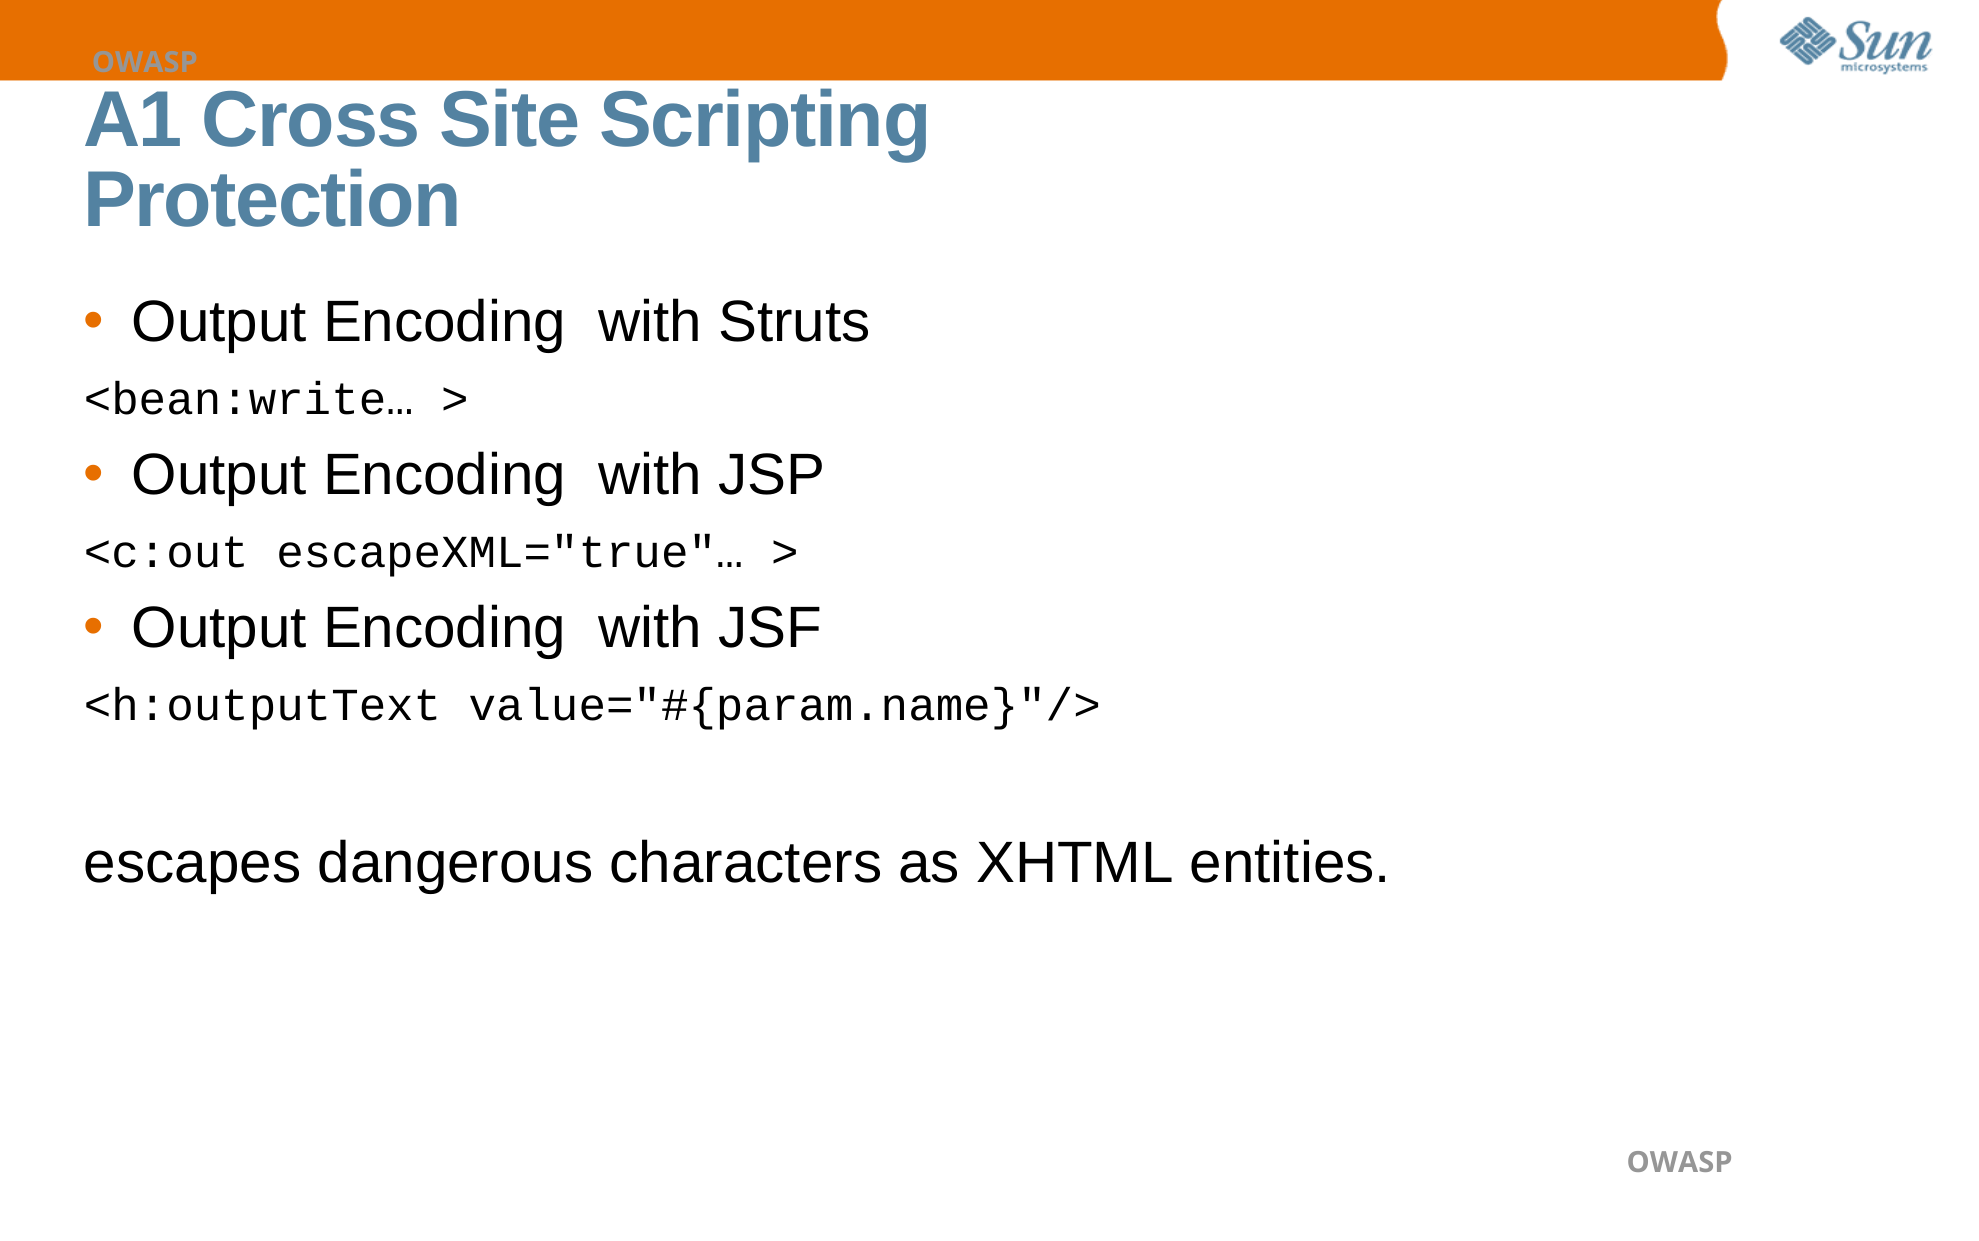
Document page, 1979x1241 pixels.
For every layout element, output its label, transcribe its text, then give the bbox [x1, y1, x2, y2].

title A1 Cross Site Scripting Protection [83, 82, 1880, 269]
list Output Encoding with Struts <bean:write… > Output Encoding with JSP <c:out escapeXML="true"… > Output Encoding with JSF <h:outputText value="#{param.name}"/> escapes dangerous characters as XHTML entities. [49, 289, 1929, 1241]
picture [0, 0, 1979, 83]
